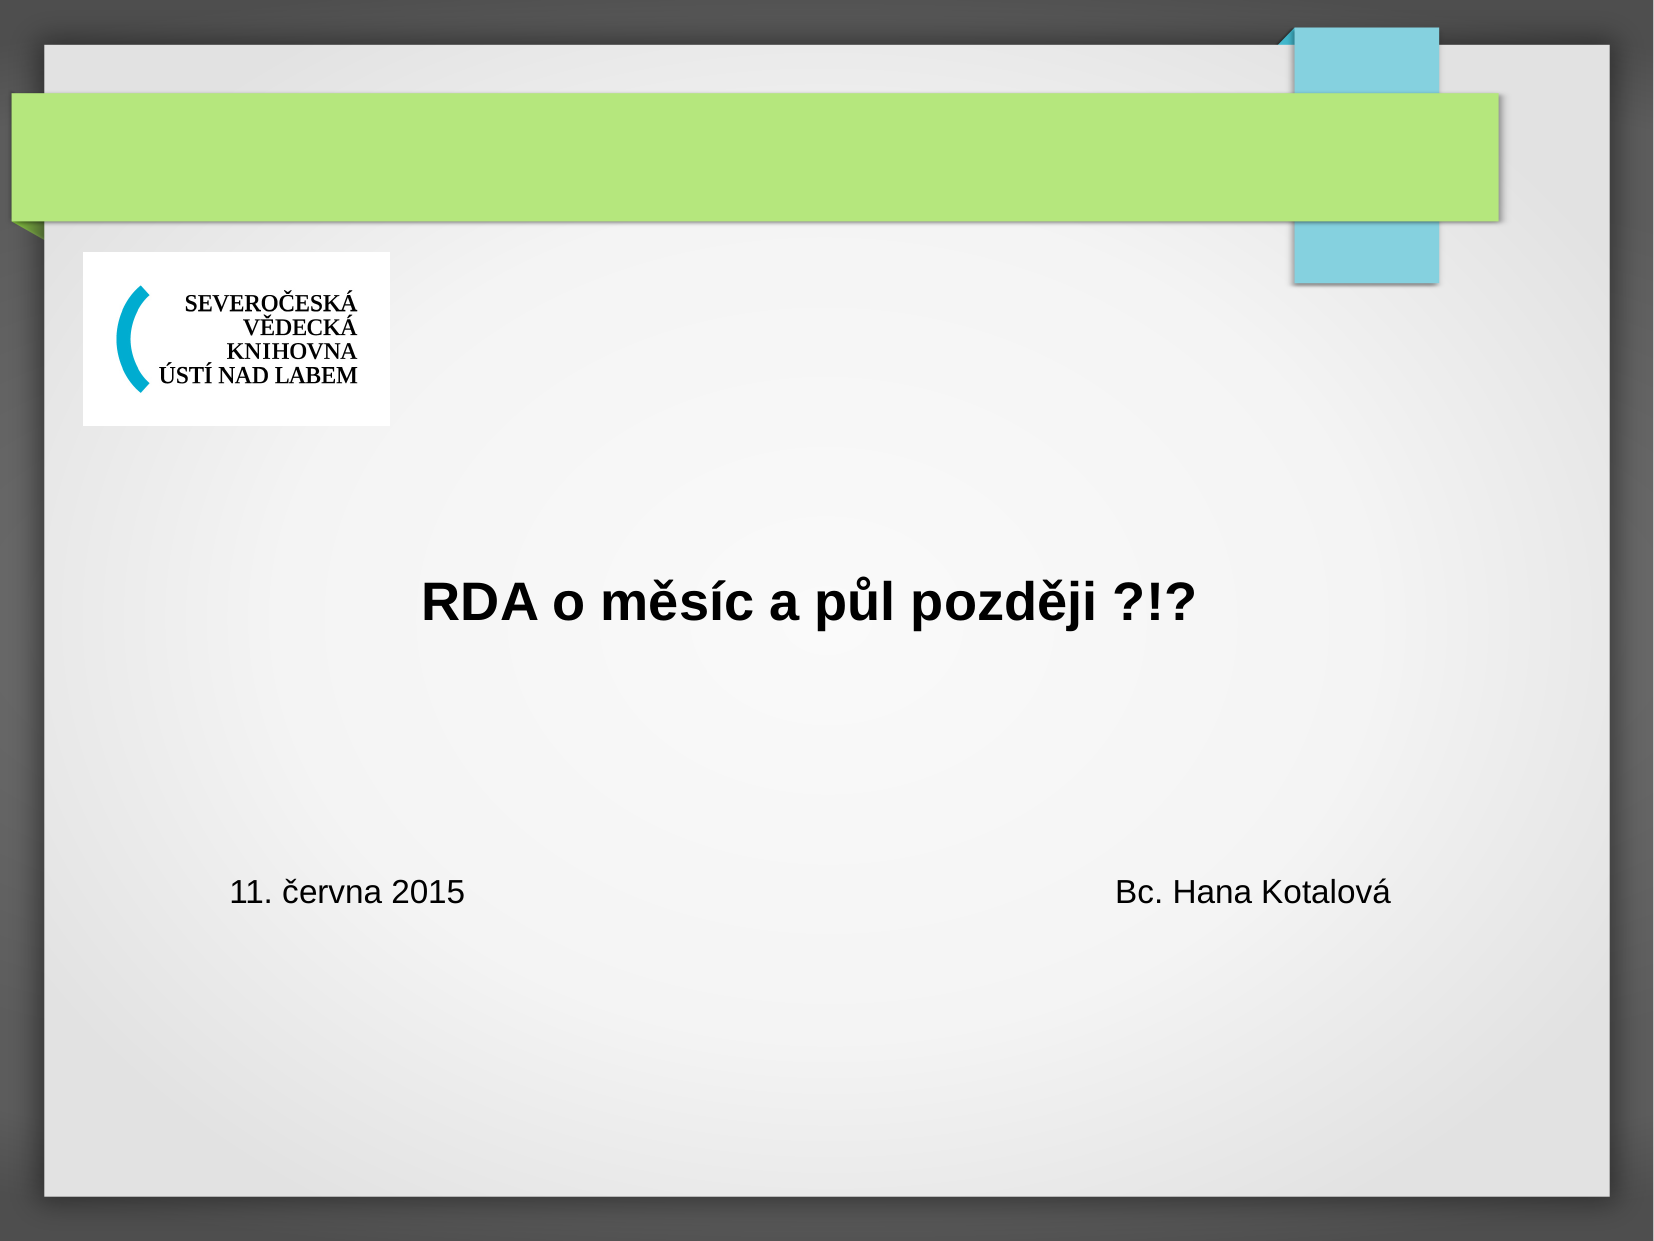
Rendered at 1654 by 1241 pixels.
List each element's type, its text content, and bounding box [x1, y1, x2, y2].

picture [0, 0, 1654, 1241]
subtitle RDA o měsíc a půl později ?!? 11. června 2015 Bc. Hana Kotalová [82, 343, 1538, 1063]
